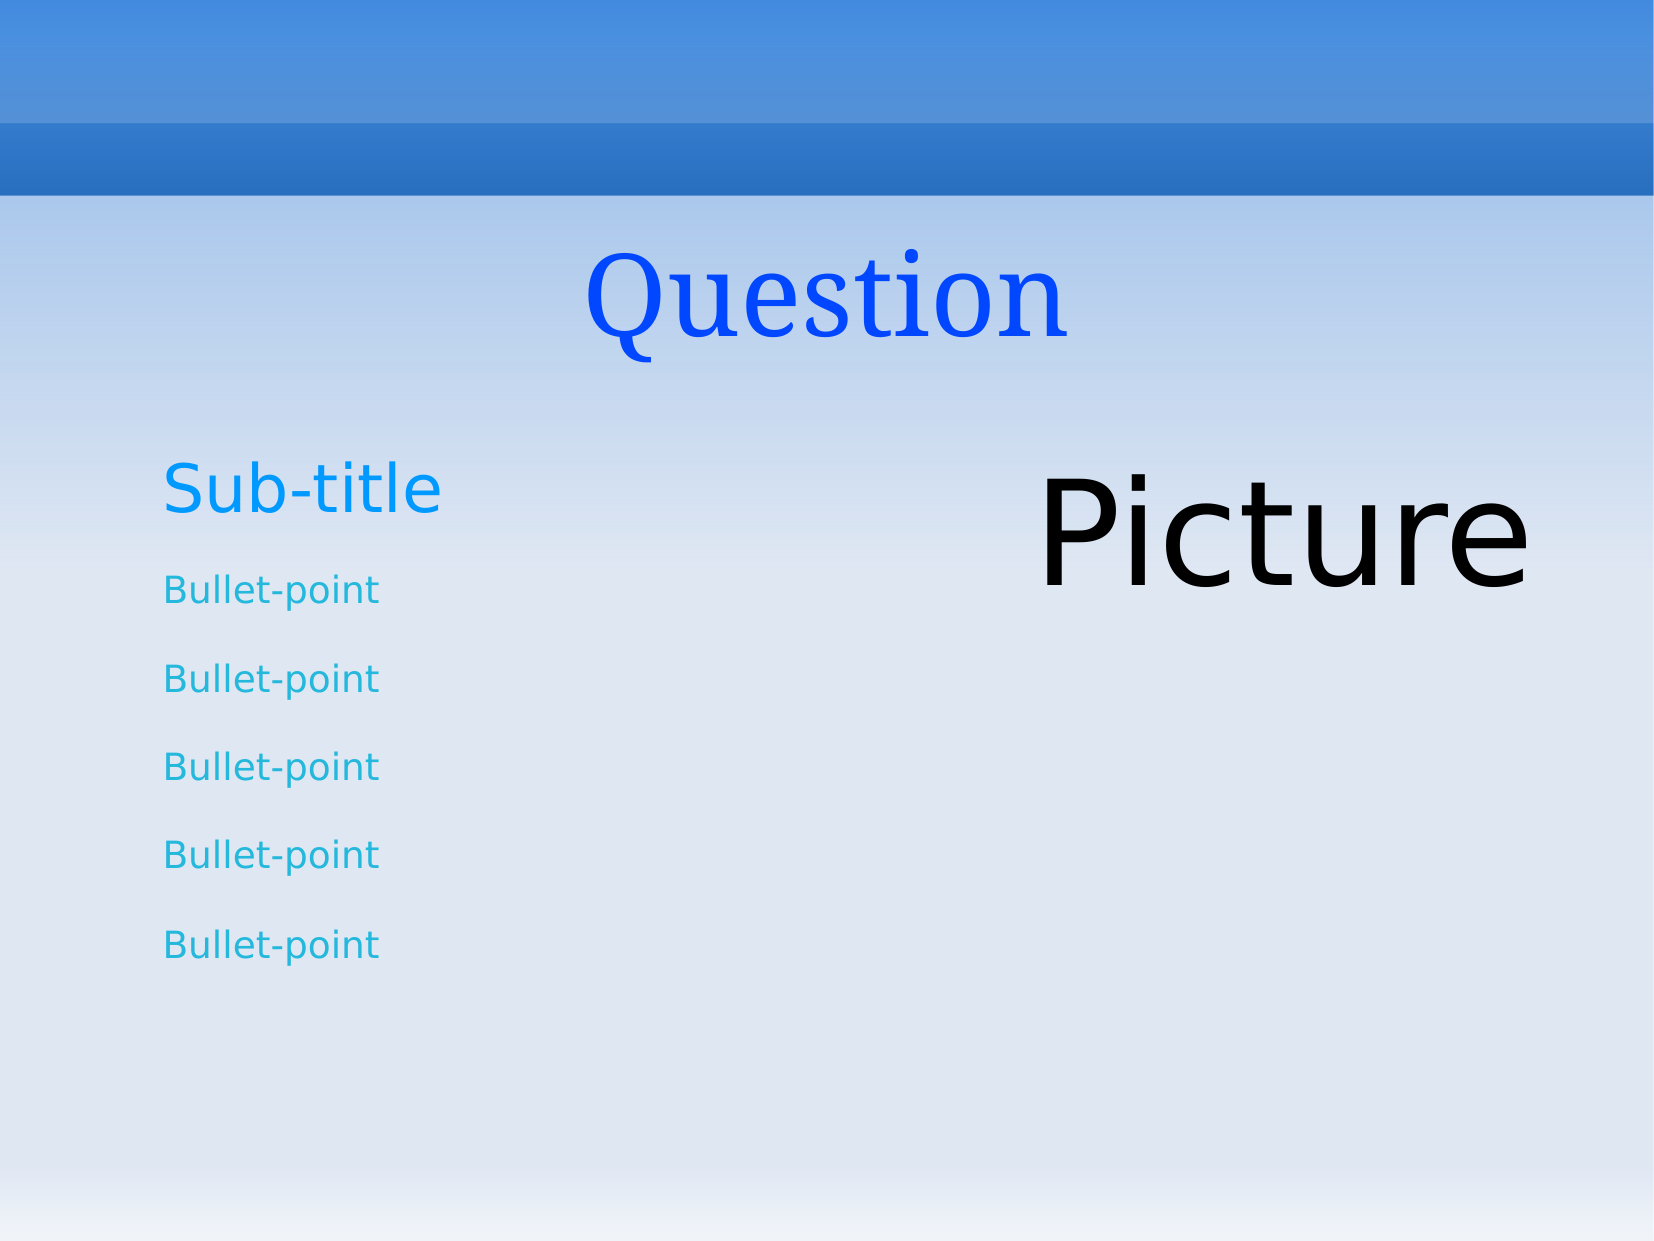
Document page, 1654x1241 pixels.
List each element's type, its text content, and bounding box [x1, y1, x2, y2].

text_box Bullet-point [147, 561, 945, 621]
text_box Bullet-point [147, 916, 945, 975]
text_box Bullet-point [147, 738, 945, 797]
picture [0, 0, 1654, 206]
text_box Bullet-point [147, 650, 945, 709]
text_box Bullet-point [147, 826, 945, 886]
text_box Sub-title [147, 442, 945, 536]
text_box Question [0, 206, 1654, 352]
picture [0, 352, 1654, 1241]
text_box Picture [1003, 442, 1565, 975]
